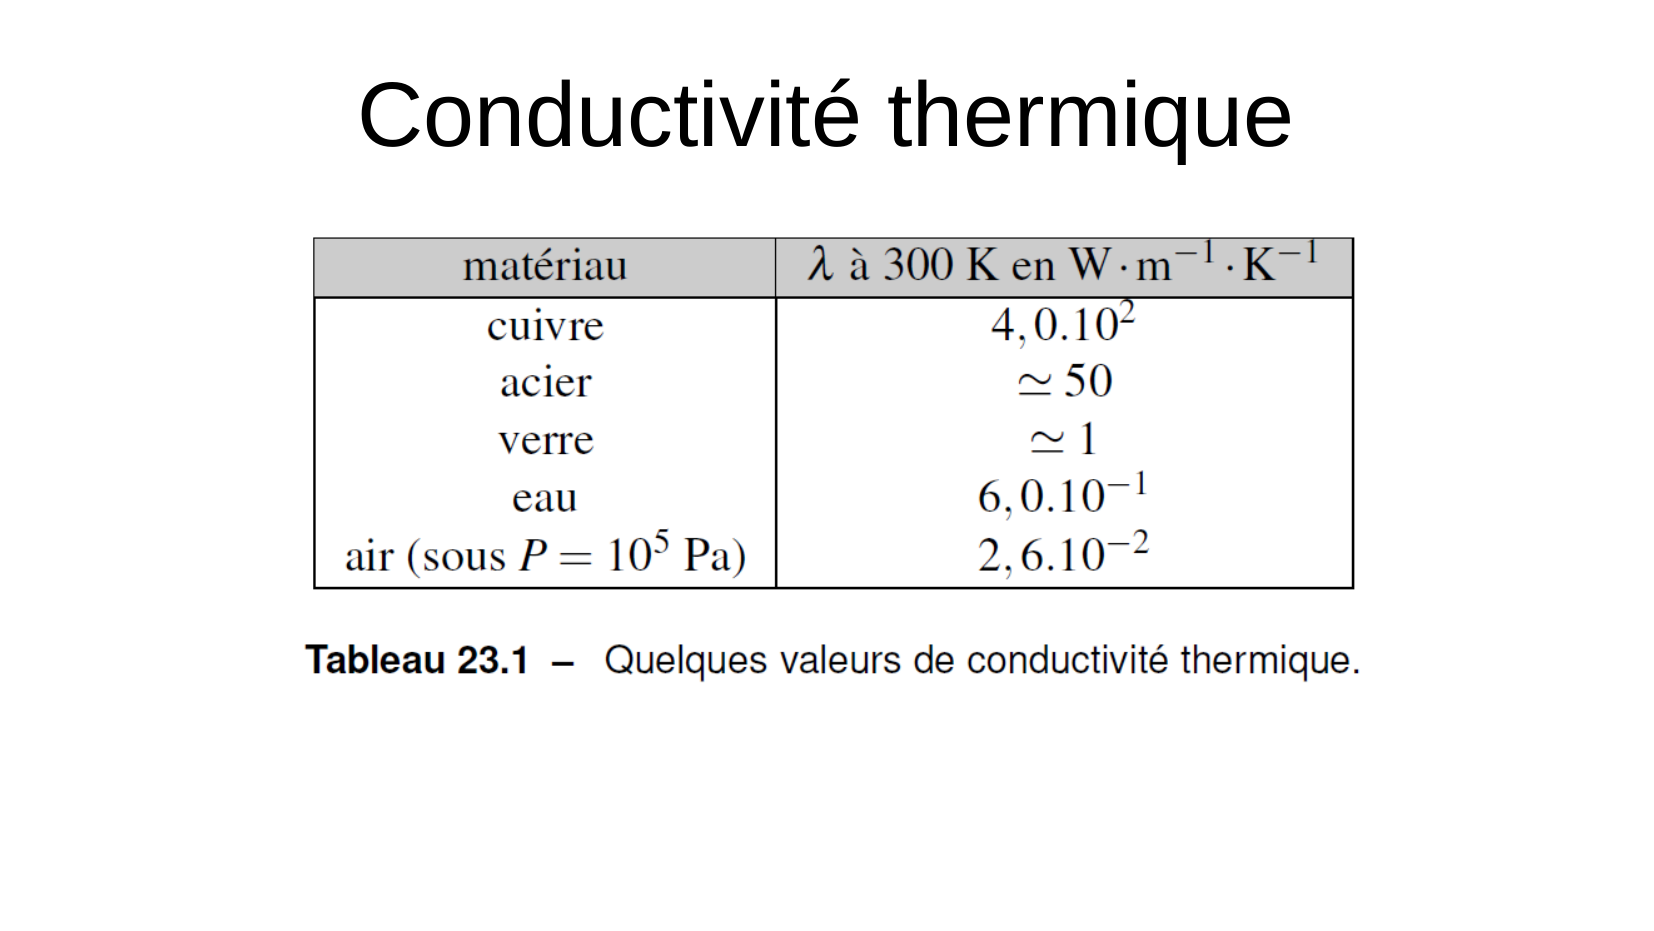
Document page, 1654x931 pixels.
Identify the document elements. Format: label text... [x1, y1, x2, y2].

title Conductivité thermique [82, 37, 1571, 193]
picture [262, 200, 1402, 736]
